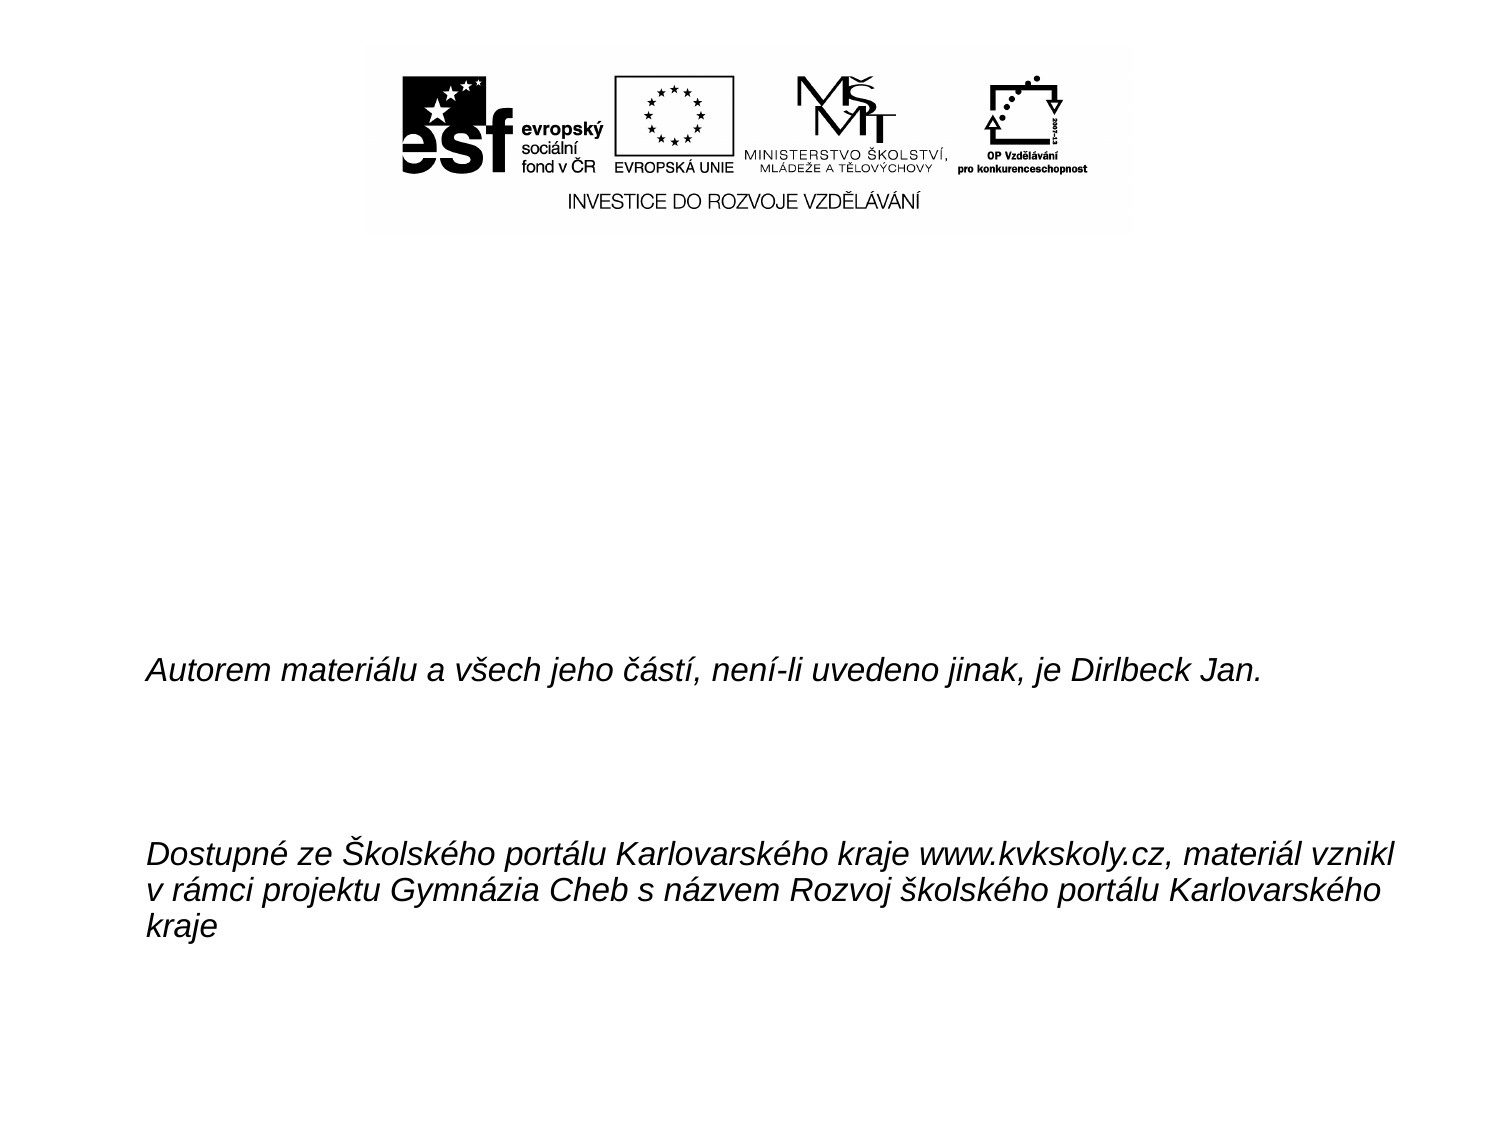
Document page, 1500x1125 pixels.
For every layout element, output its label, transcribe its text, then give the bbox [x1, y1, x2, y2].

text_box Autorem materiálu a všech jeho částí, není-li uvedeno jinak, je Dirlbeck Jan. Dostupné ze Školského portálu Karlovarského kraje www.kvkskoly.cz, materiál vznikl v rámci projektu Gymnázia Cheb s názvem Rozvoj školského portálu Karlovarského kraje [75, 262, 1426, 1005]
picture [366, 45, 1134, 233]
